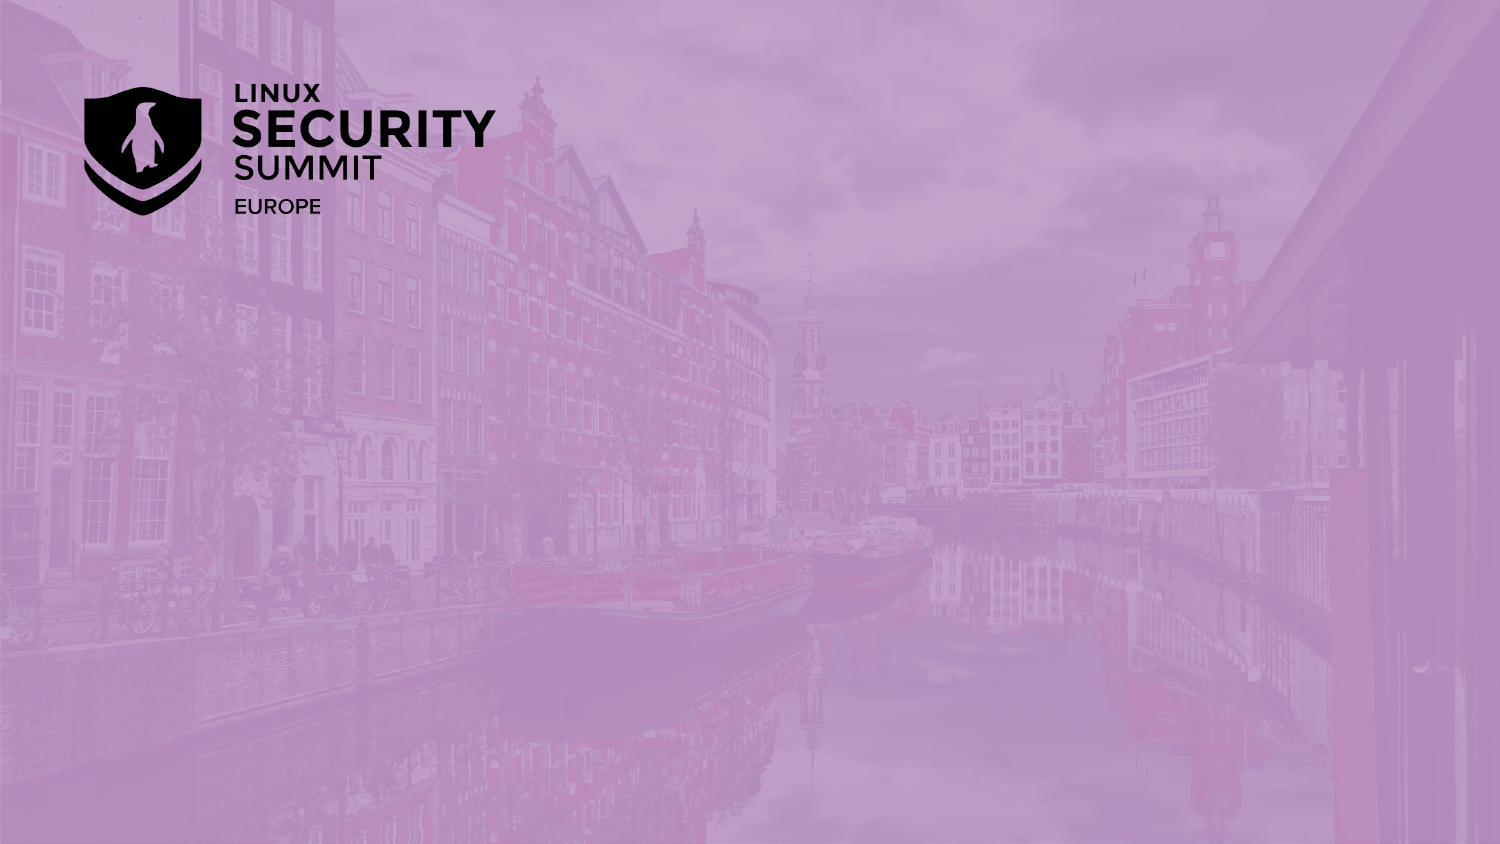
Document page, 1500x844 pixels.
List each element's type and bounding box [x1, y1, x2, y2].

picture [48, 47, 532, 252]
